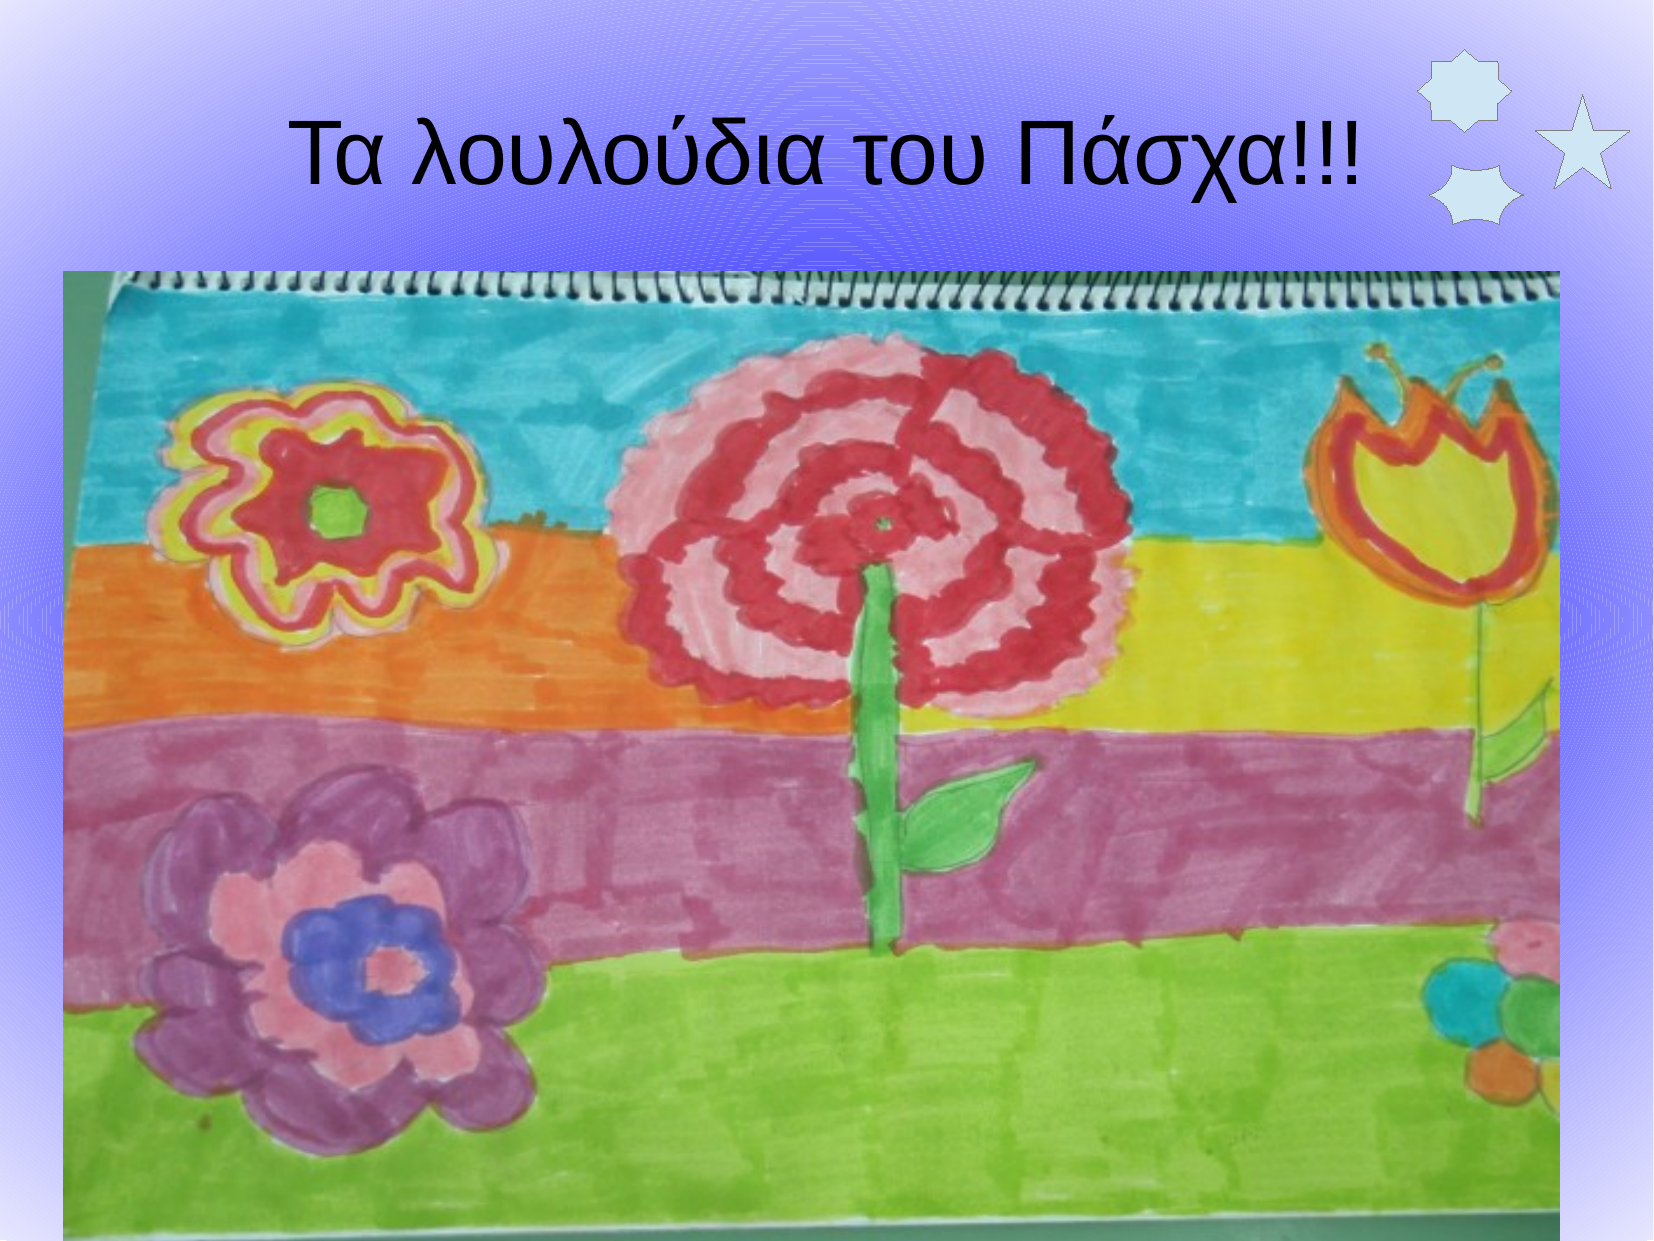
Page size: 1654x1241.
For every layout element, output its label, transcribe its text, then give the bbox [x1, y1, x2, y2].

title Τα λουλούδια του Πάσχα!!! [82, 49, 1571, 257]
text_box [1417, 49, 1512, 133]
picture [63, 271, 1560, 1241]
text_box [1535, 94, 1630, 189]
text_box [1429, 165, 1524, 225]
